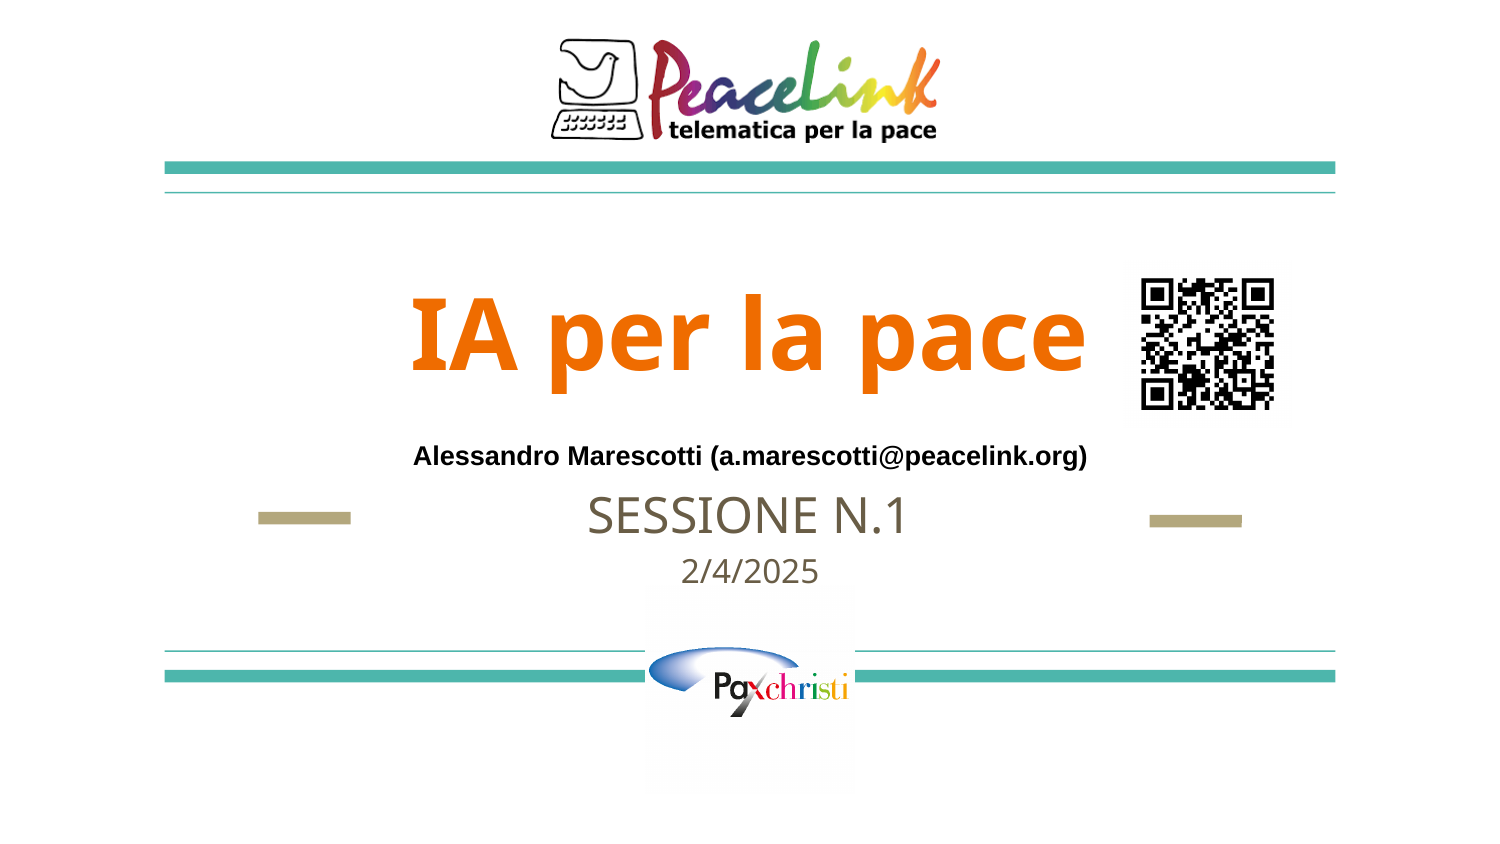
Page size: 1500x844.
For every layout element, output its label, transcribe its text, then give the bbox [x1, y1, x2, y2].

picture [1123, 260, 1292, 428]
title IA per la pace [164, 246, 1336, 415]
subtitle Alessandro Marescotti (a.marescotti@peacelink.org) SESSIONE N.1 2/4/2025 [350, 421, 1150, 621]
picture [551, 19, 949, 148]
picture [645, 585, 855, 794]
